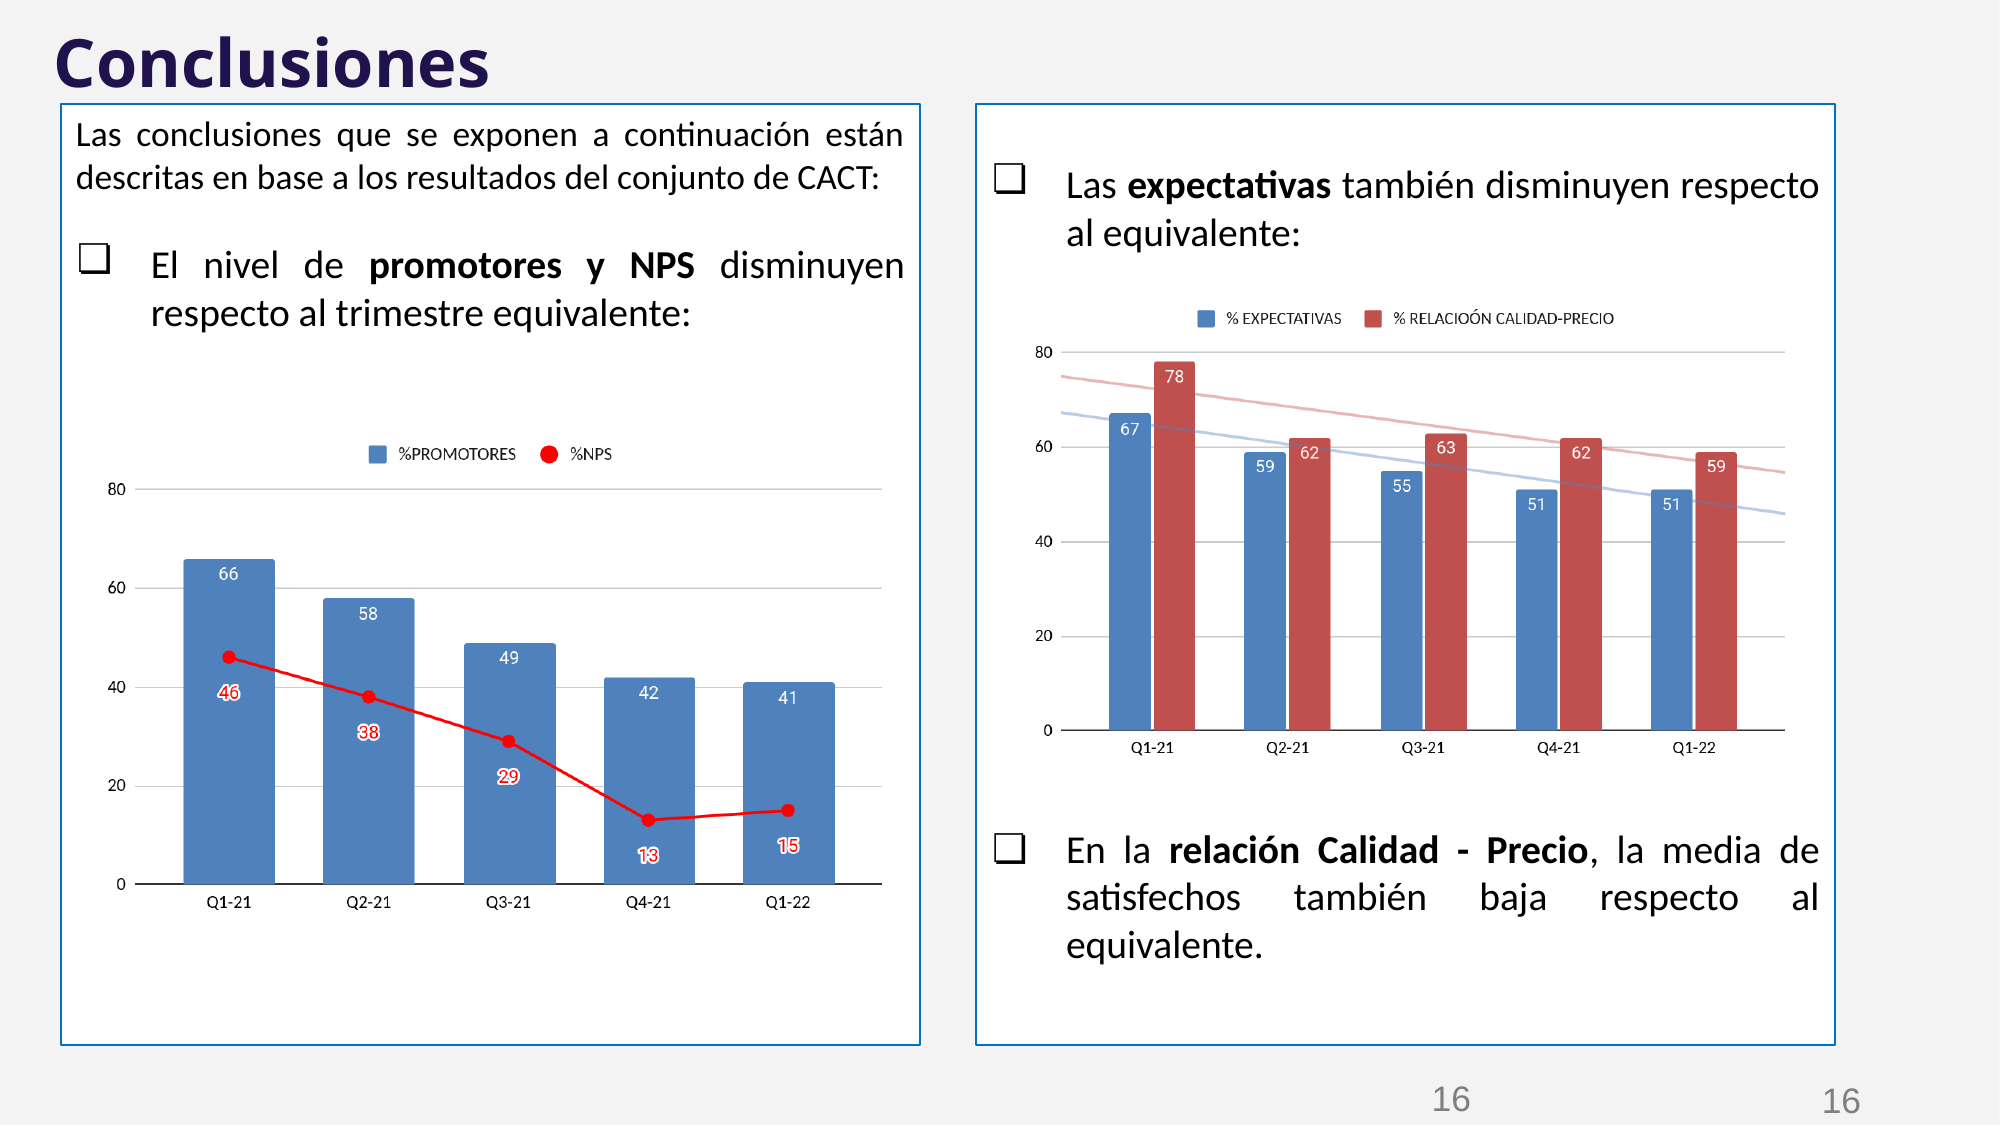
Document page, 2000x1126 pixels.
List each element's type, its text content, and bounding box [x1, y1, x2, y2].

picture [1001, 285, 1810, 781]
text_box Las expectativas también disminuyen respecto al equivalente: En la relación Calidad - Precio, la media de satisfechos también baja respecto al equivalente. [976, 103, 1836, 1046]
picture [72, 419, 908, 937]
text_box <number> [1413, 1067, 1881, 1126]
text_box Conclusiones [53, 0, 1946, 124]
text_box Las conclusiones que se exponen a continuación están descritas en base a los resultados del conjunto de CACT: El nivel de promotores y NPS disminuyen respecto al trimestre equivalente: [60, 103, 920, 1046]
